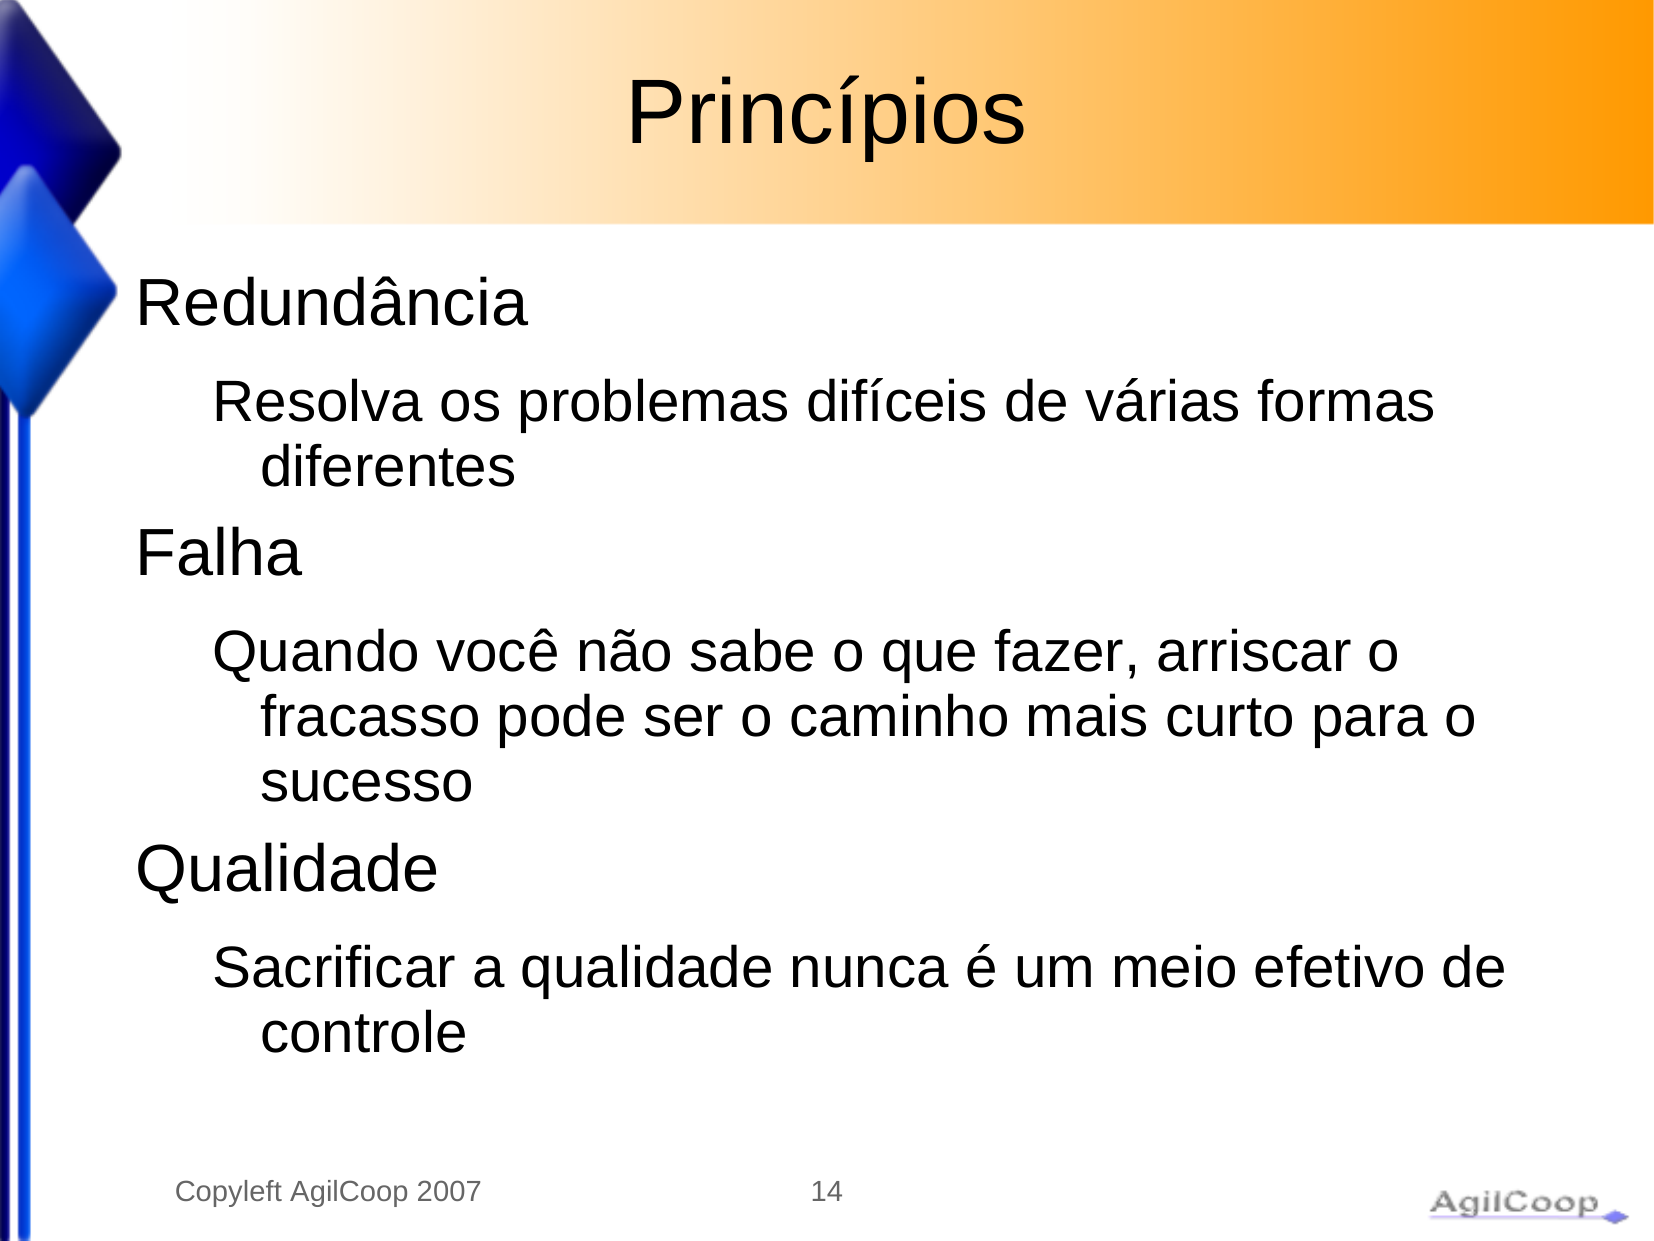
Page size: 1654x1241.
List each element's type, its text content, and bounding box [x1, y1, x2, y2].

list Redundância Resolva os problemas difíceis de várias formas diferentes Falha Quando você não sabe o que fazer, arriscar o fracasso pode ser o caminho mais curto para o sucesso Qualidade Sacrificar a qualidade nunca é um meio efetivo de controle [118, 271, 1607, 1123]
picture [0, 0, 1654, 1241]
title Princípios [82, 8, 1571, 216]
